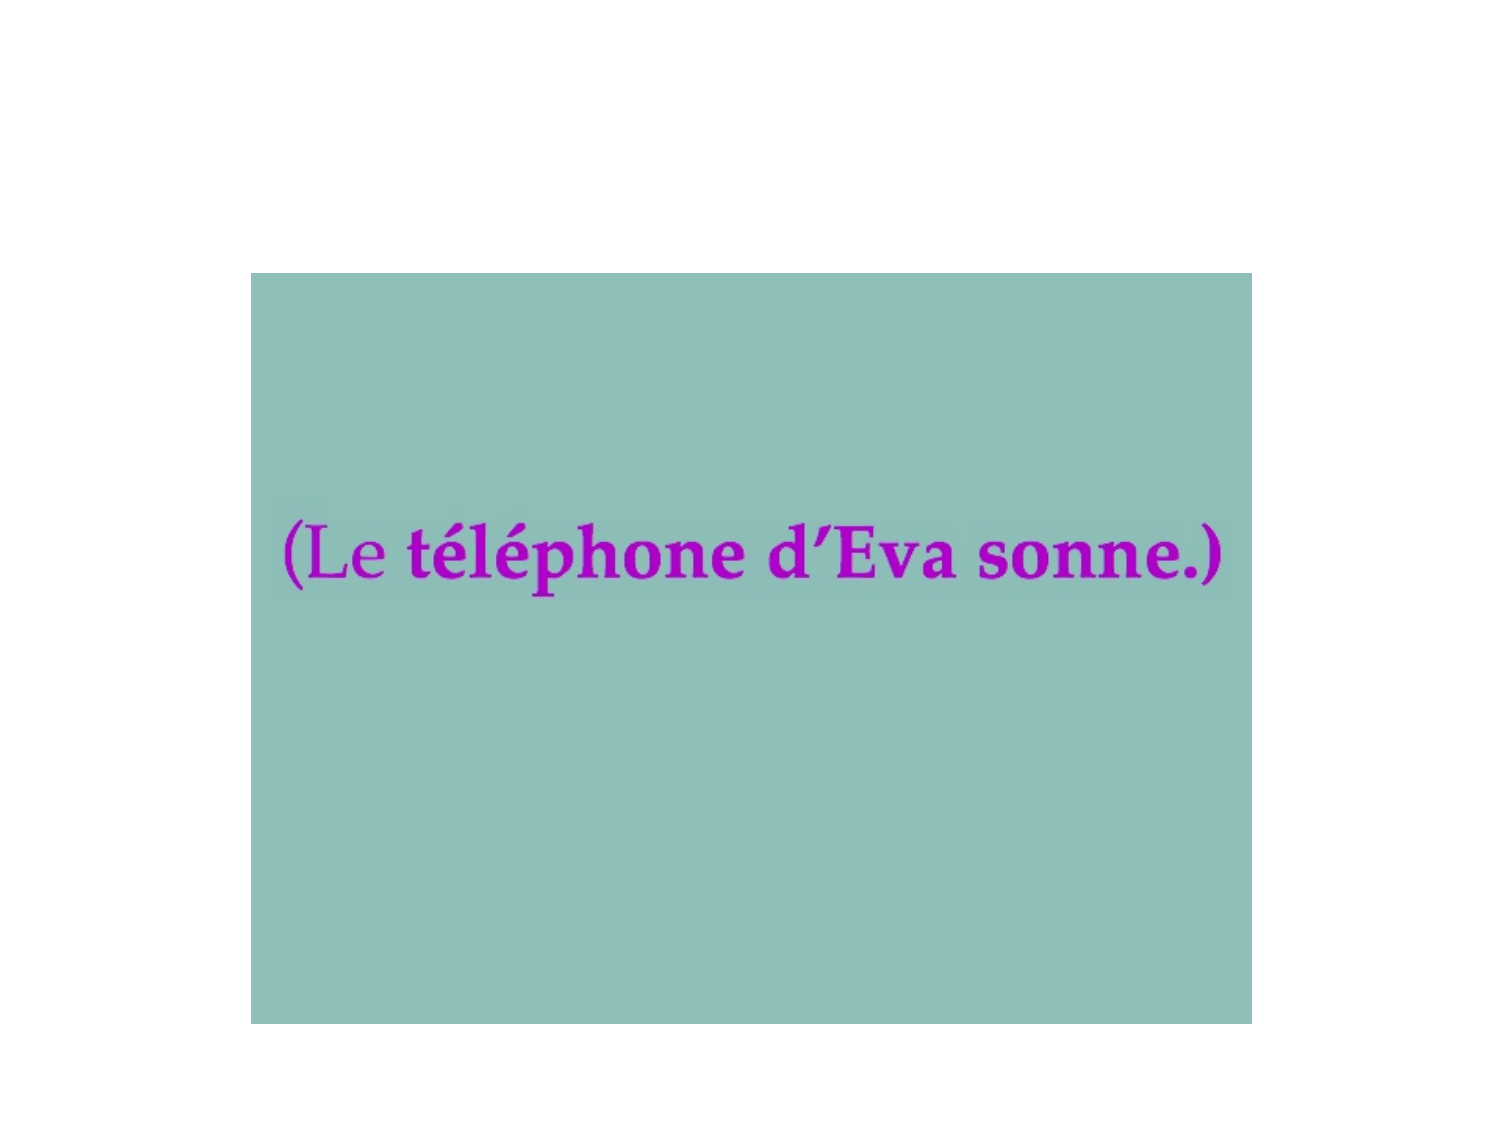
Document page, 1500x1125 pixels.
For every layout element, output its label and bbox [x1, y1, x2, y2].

picture [251, 273, 1252, 1024]
